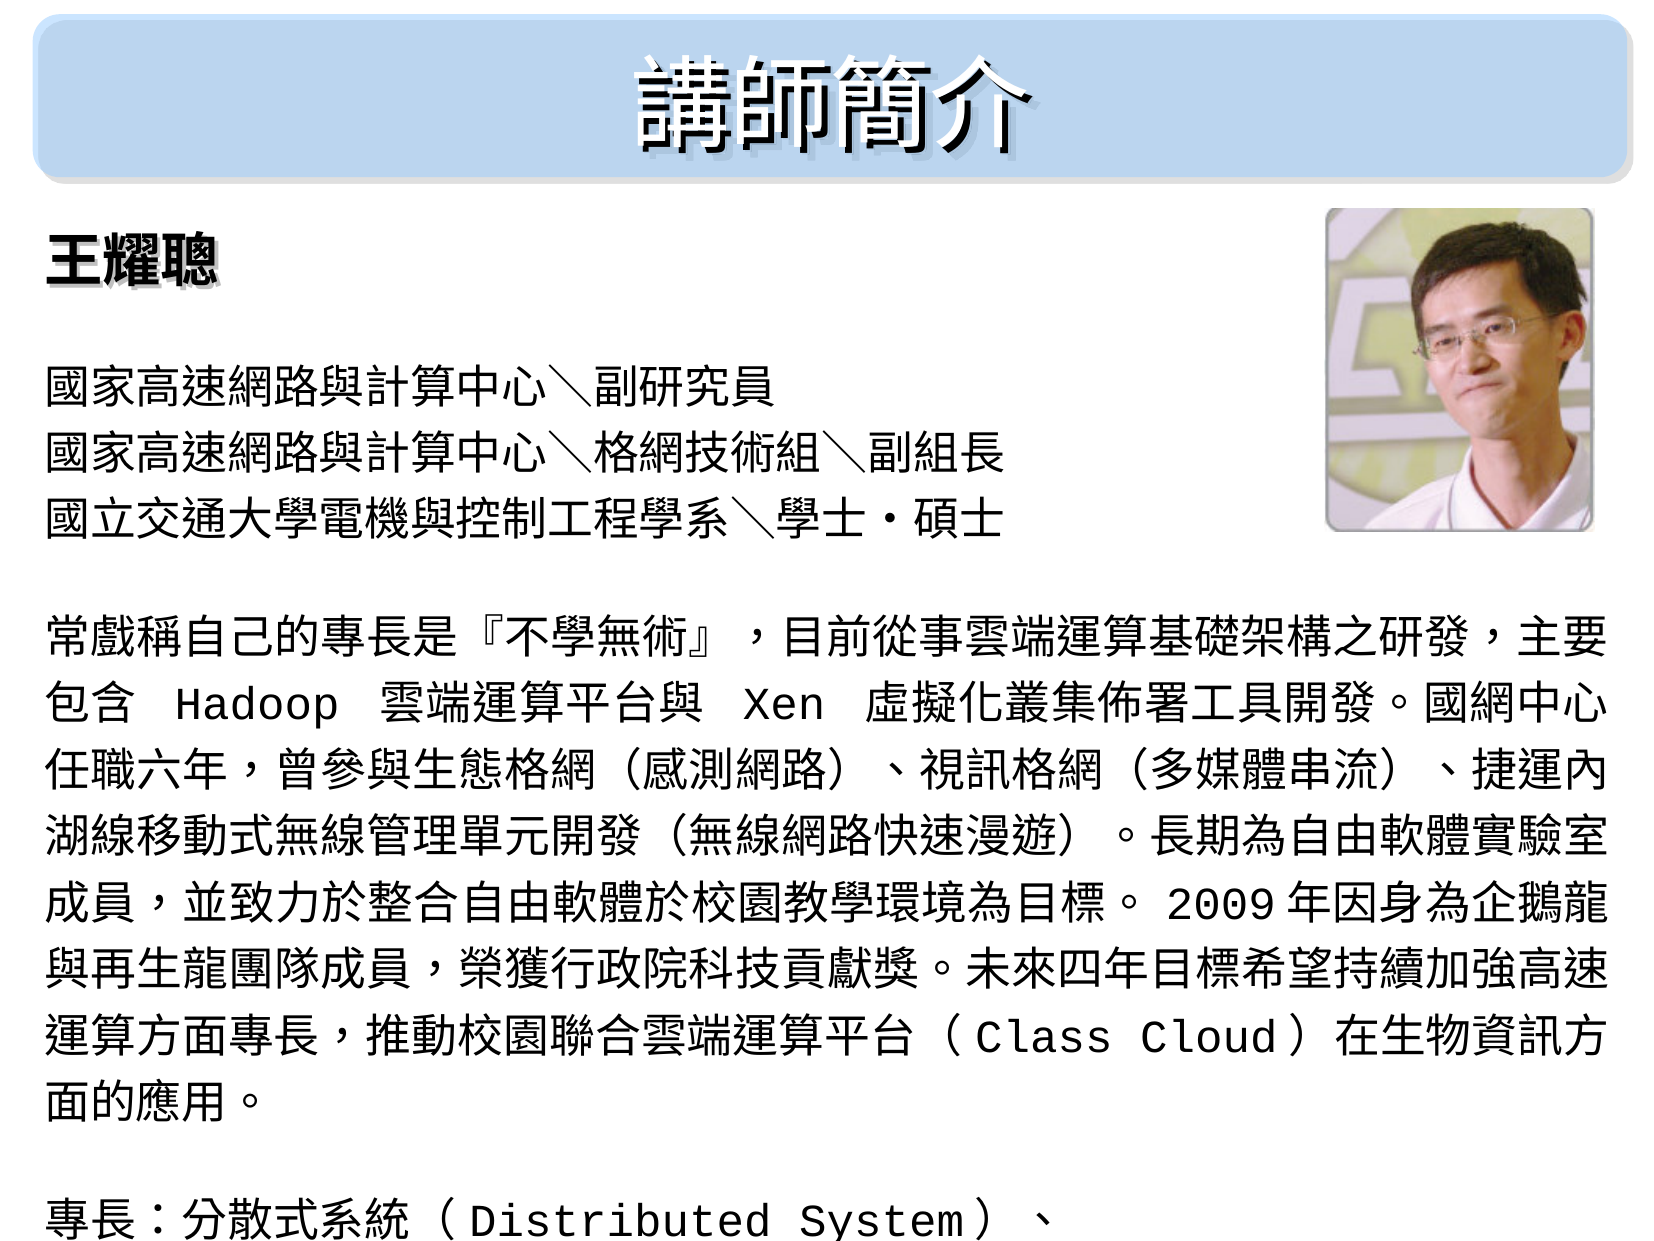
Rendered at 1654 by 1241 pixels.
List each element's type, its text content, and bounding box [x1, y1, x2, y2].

picture [1324, 208, 1595, 532]
text_box 王耀聰 國家高速網路與計算中心＼副研究員 國家高速網路與計算中心＼格網技術組＼副組長 國立交通大學電機與控制工程學系＼學士‧碩士 常戲稱自己的專長是『不學無術』，目前從事雲端運算基礎架構之研發，主要包含 Hadoop 雲端運算平台與 Xen 虛擬化叢集佈署工具開發。國網中心任職六年，曾參與生態格網（感測網路）、視訊格網（多媒體串流）、捷運內湖線移動式無線管理單元開發（無線網路快速漫遊）。長期為自由軟體實驗室成員，並致力於整合自由軟體於校園教學環境為目標。2009年因身為企鵝龍與再生龍團隊成員，榮獲行政院科技貢獻獎。未來四年目標希望持續加強高速運算方面專長，推動校園聯合雲端運算平台（Class Cloud）在生物資訊方面的應用。 專長：分散式系統（Distributed System）、 感測網路（Sensor Network） [29, 206, 1625, 1211]
text_box 講師簡介 [32, 14, 1628, 178]
